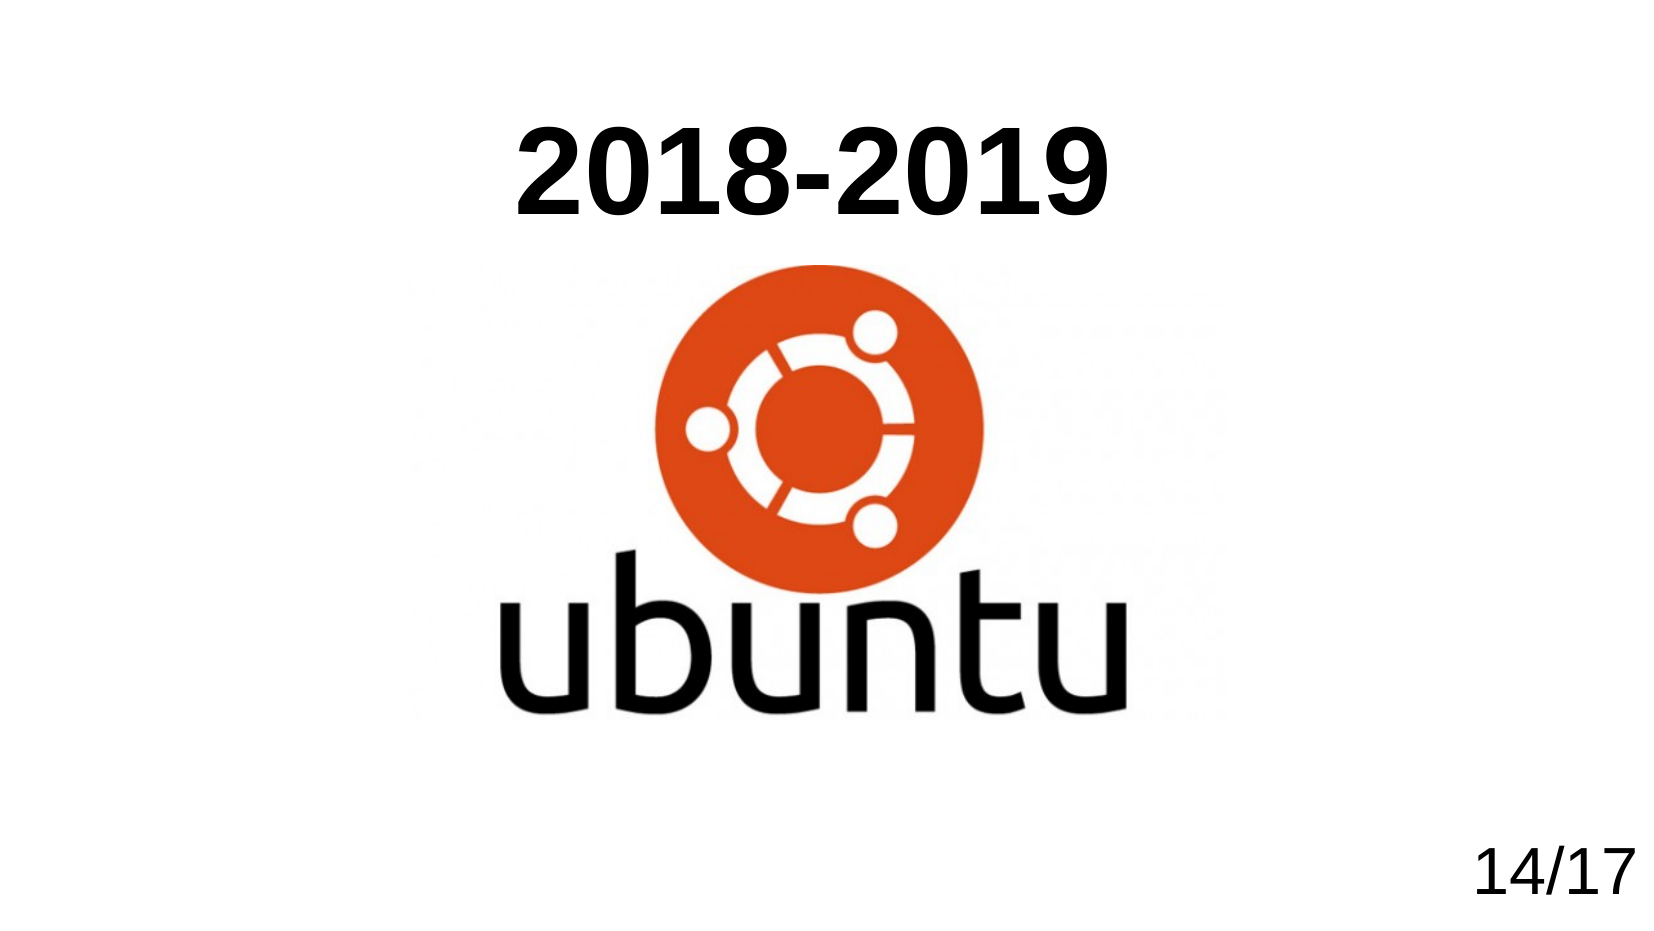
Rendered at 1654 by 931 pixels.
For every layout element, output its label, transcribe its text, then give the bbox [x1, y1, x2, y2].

text_box <número>/17 [1429, 826, 1654, 917]
text_box 2018-2019 [442, 93, 1185, 249]
picture [401, 265, 1226, 721]
